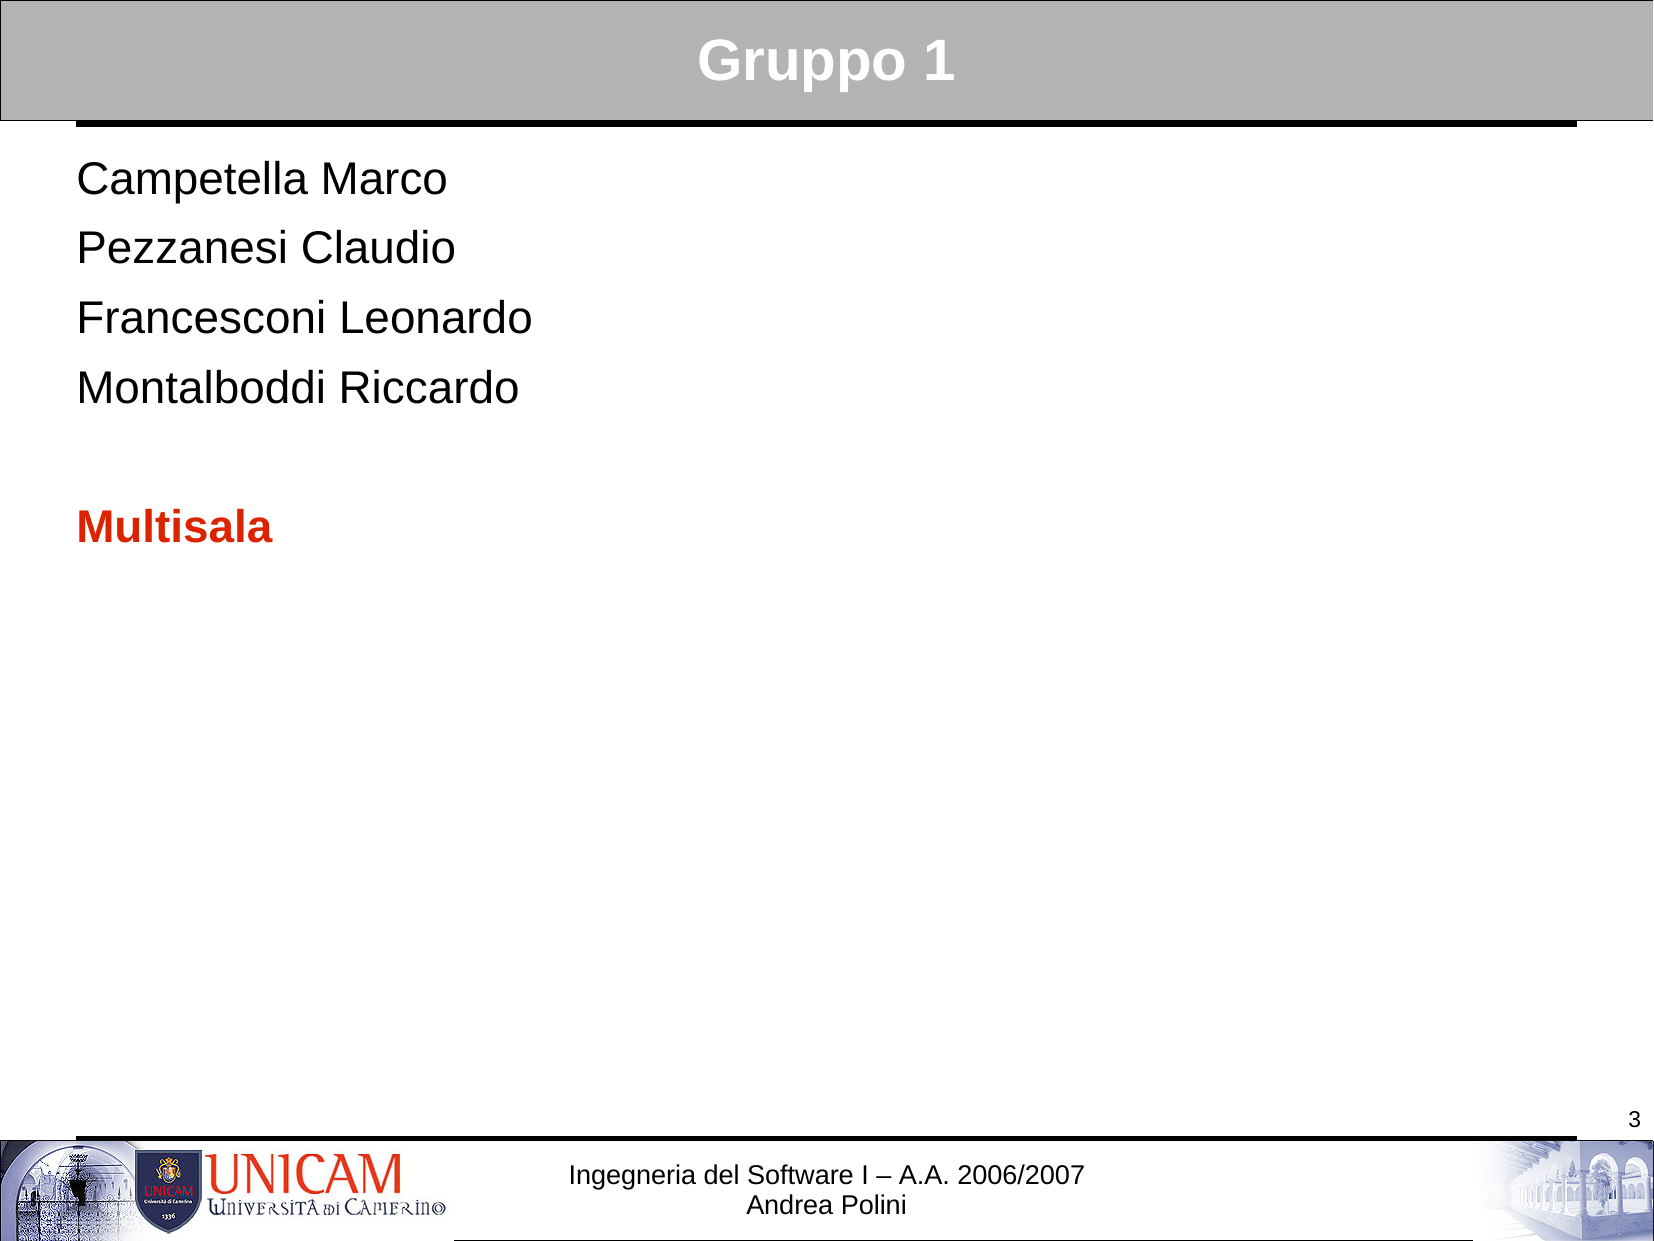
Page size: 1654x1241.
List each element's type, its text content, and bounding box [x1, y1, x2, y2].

picture [0, 1141, 454, 1241]
picture [1473, 1141, 1654, 1241]
list Campetella Marco Pezzanesi Claudio Francesconi Leonardo Montalboddi Riccardo Multisala [76, 152, 1577, 672]
title Gruppo 1 [0, 0, 1653, 121]
